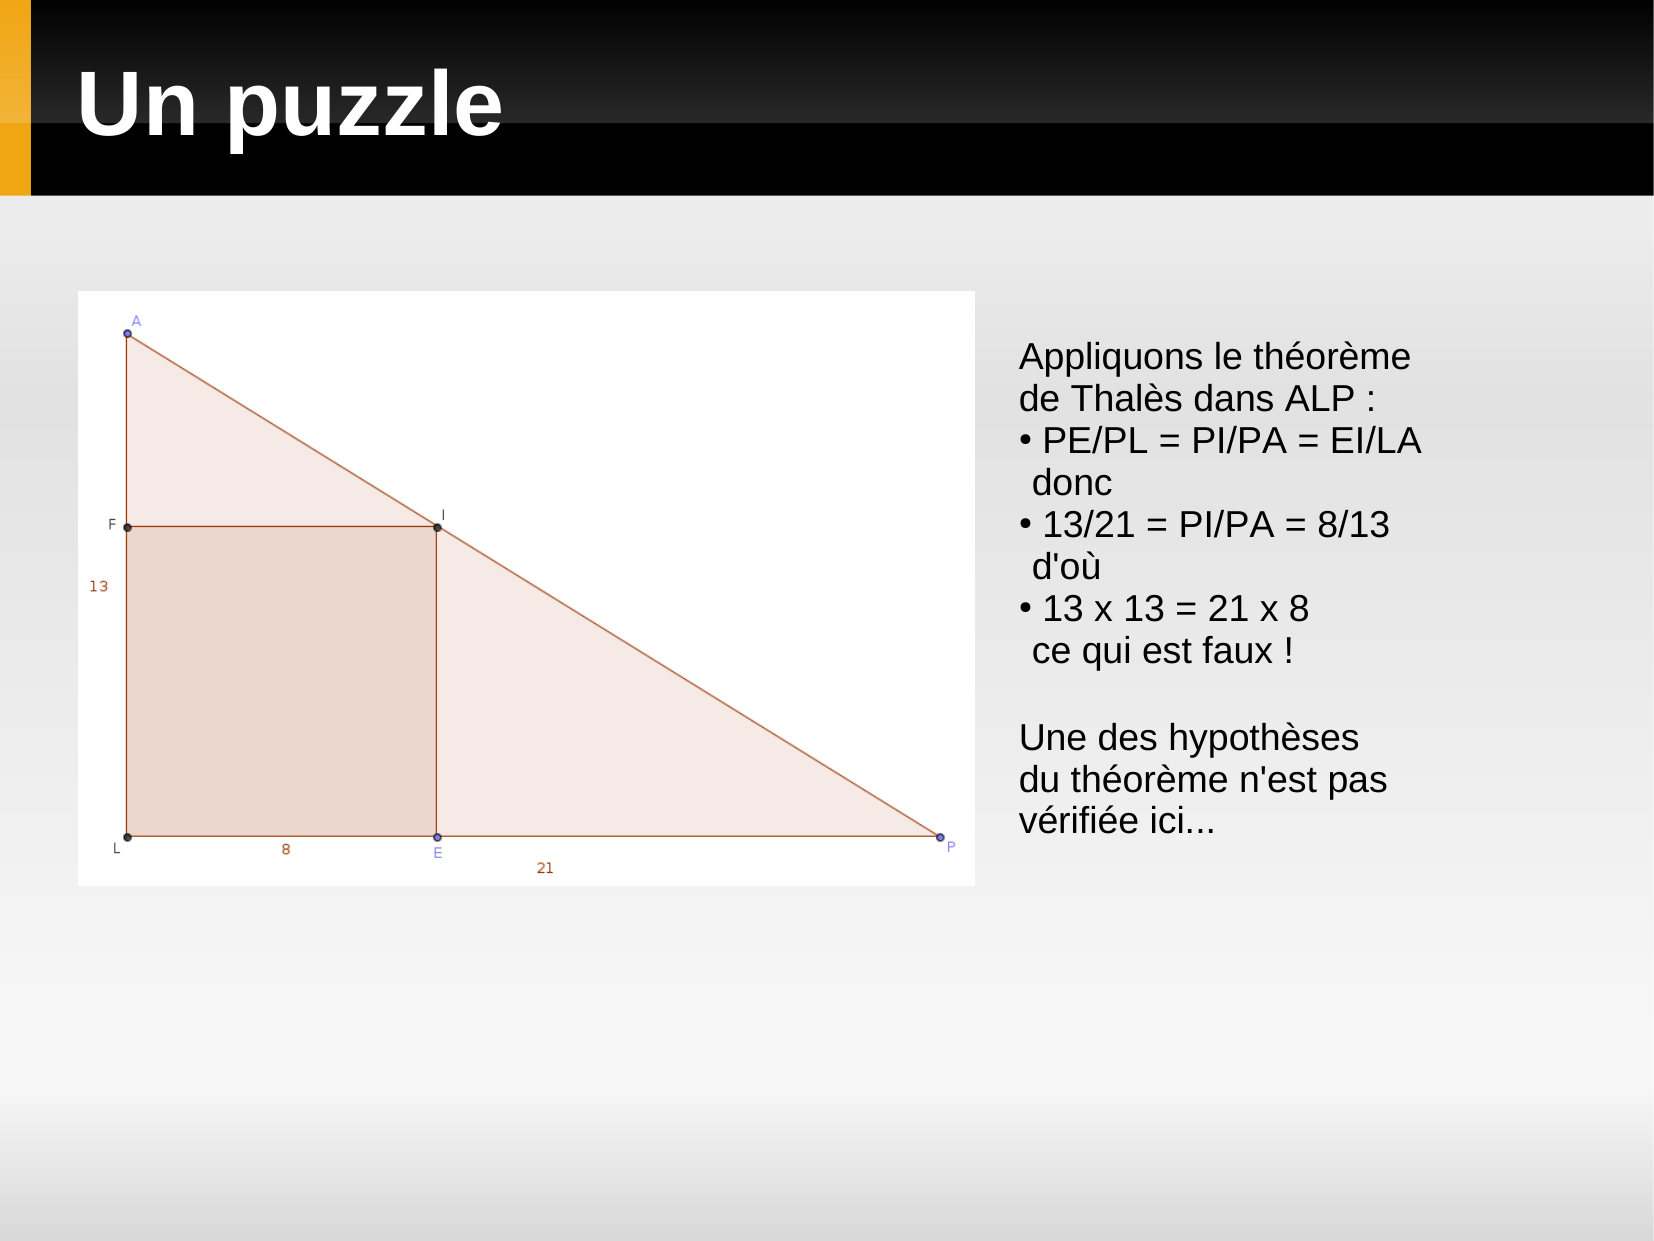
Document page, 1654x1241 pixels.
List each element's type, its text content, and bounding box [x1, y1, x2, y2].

title Un puzzle [76, 7, 1565, 200]
text_box Appliquons le théorème de Thalès dans ALP : PE/PL = PI/PA = EI/LA donc 13/21 = PI/PA = 8/13 d'où 13 x 13 = 21 x 8 ce qui est faux ! [1003, 328, 1437, 680]
text_box Une des hypothèses du théorème n'est pas vérifiée ici... [1003, 708, 1414, 850]
picture [0, 0, 1654, 1241]
